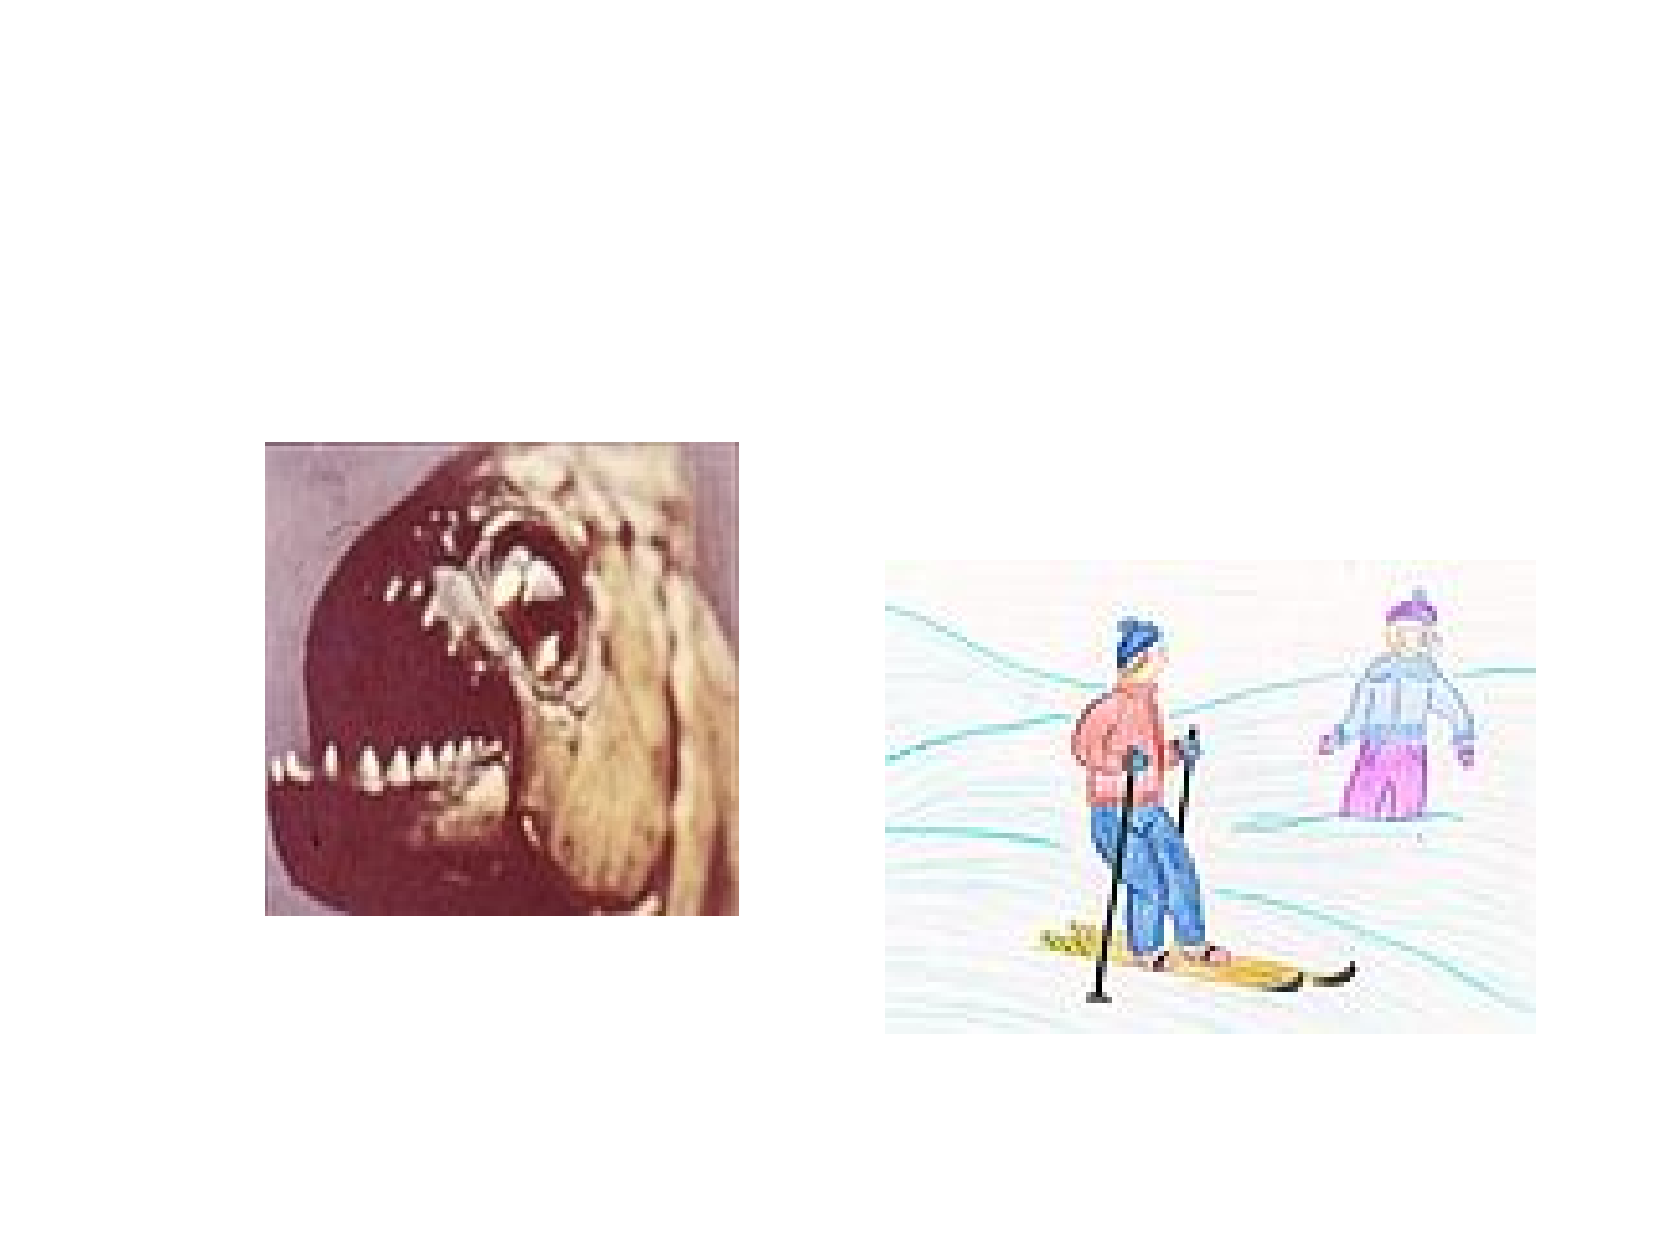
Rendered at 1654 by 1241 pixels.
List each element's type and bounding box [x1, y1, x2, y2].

picture [845, 290, 1572, 1109]
picture [265, 442, 739, 916]
